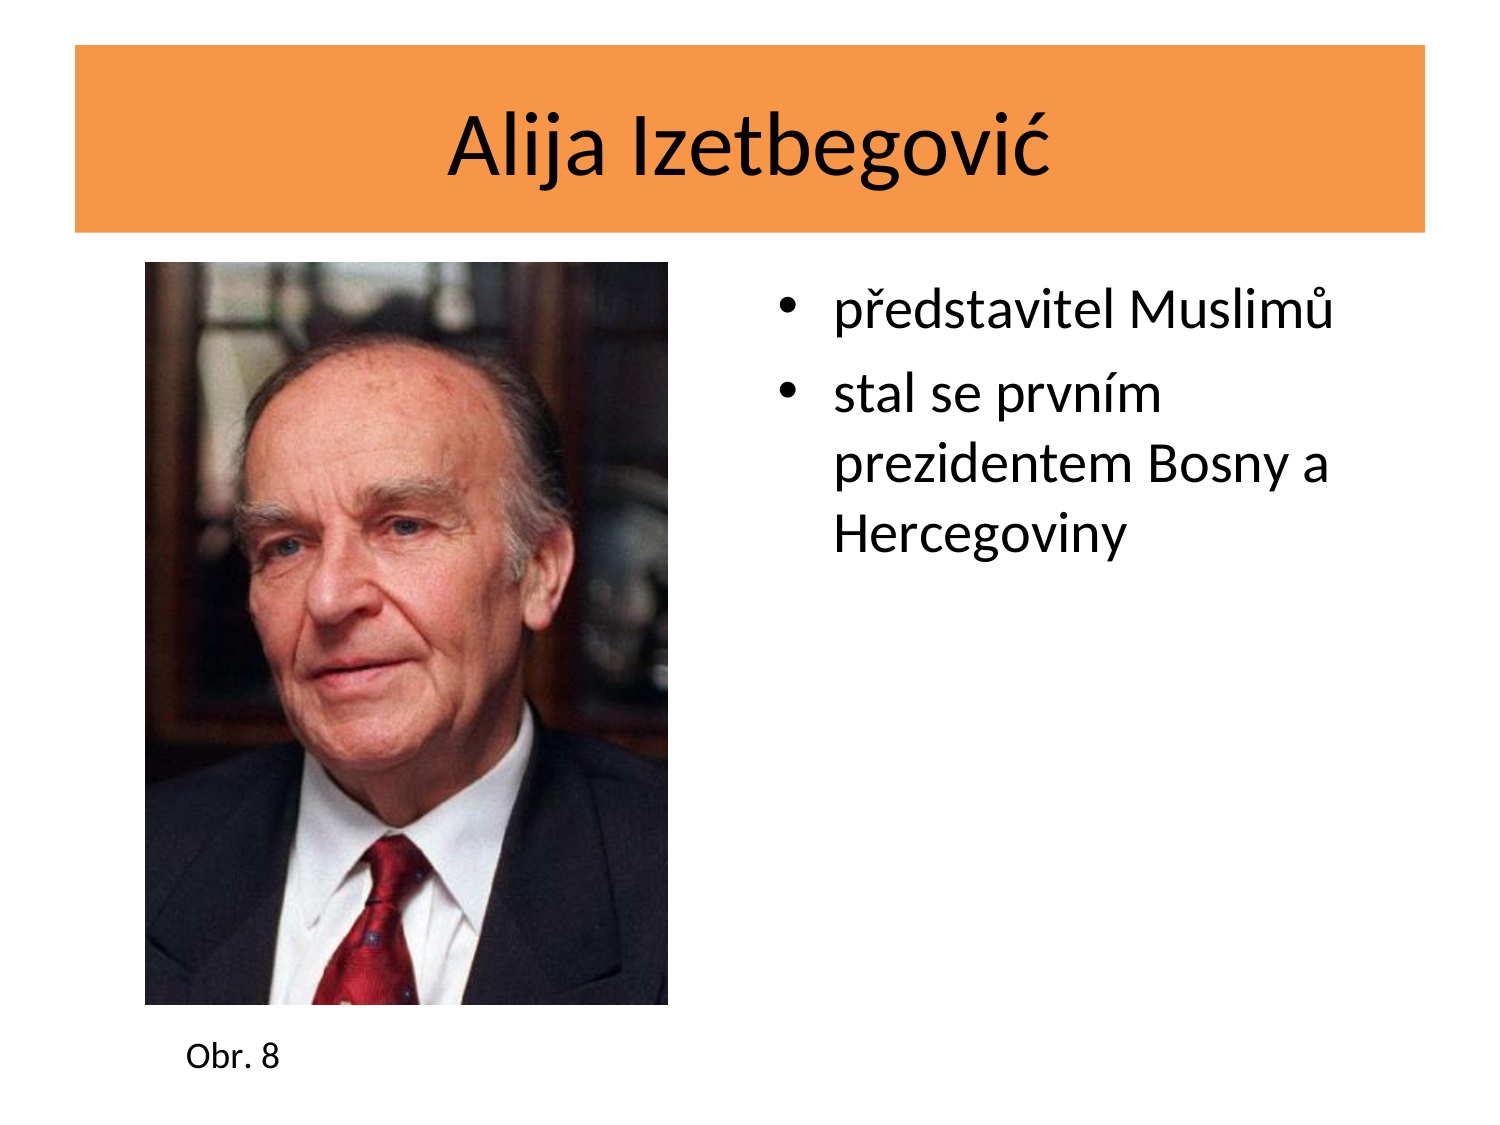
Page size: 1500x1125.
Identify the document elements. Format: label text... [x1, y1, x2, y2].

title Alija Izetbegović [75, 45, 1426, 233]
list představitel Muslimů stal se prvním prezidentem Bosny a Hercegoviny [762, 262, 1426, 1006]
text_box [145, 262, 668, 1006]
text_box Obr. 8 [171, 1023, 337, 1084]
